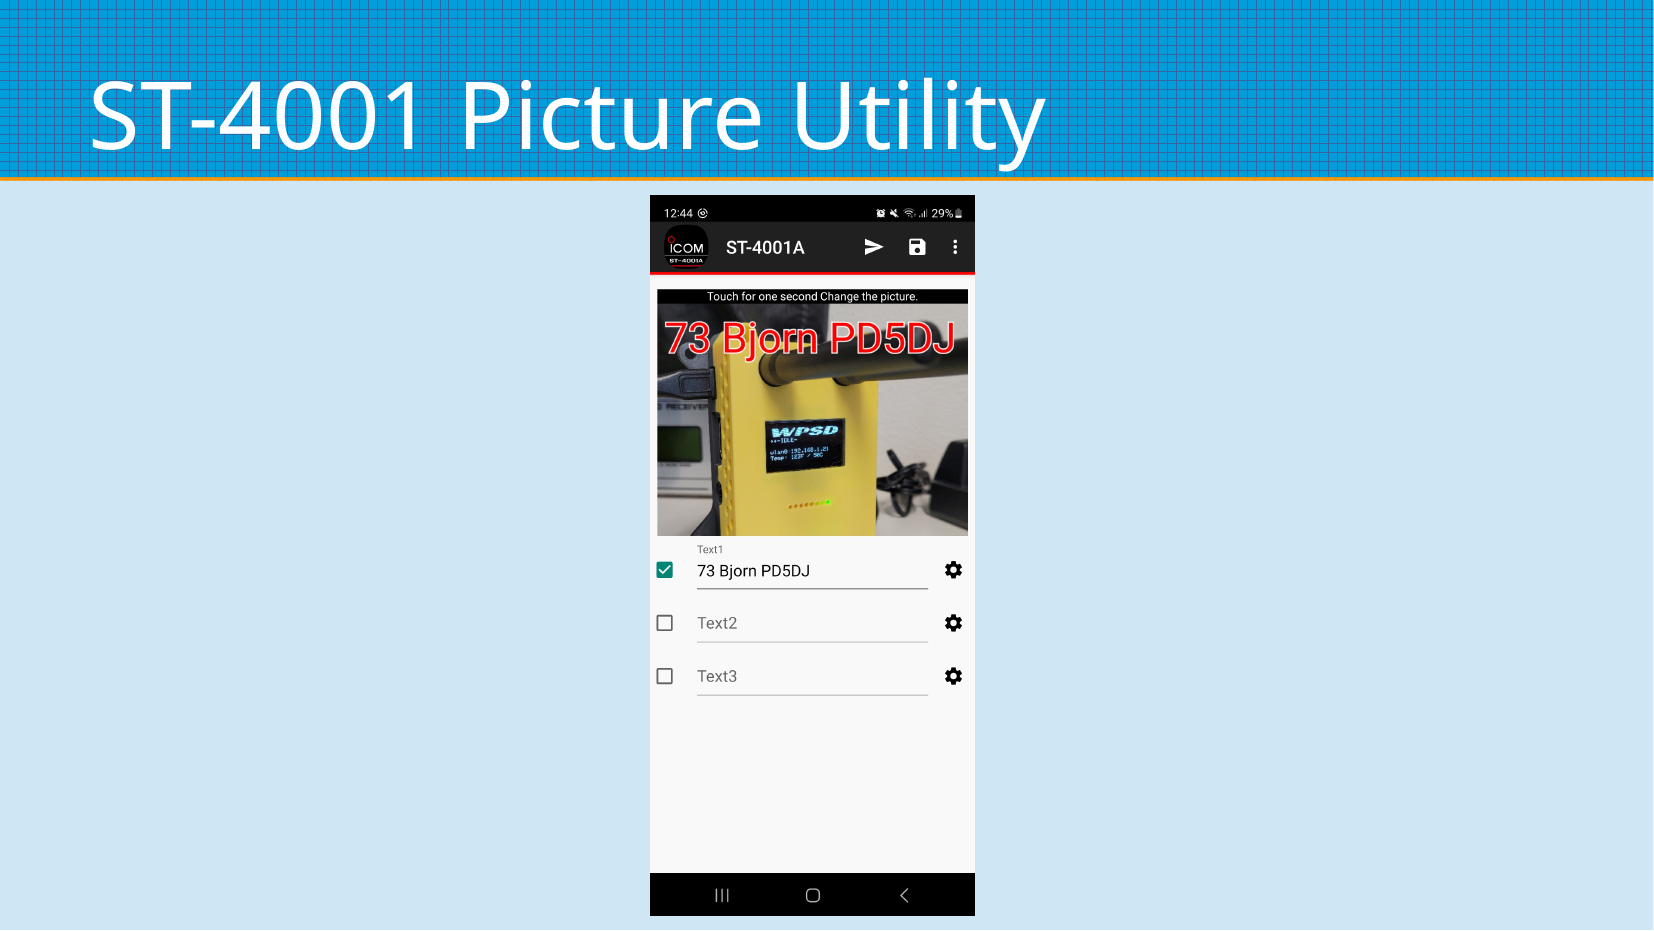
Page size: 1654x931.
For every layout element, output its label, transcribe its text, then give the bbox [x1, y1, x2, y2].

picture [650, 195, 975, 916]
title ST-4001 Picture Utility [88, 14, 1565, 178]
